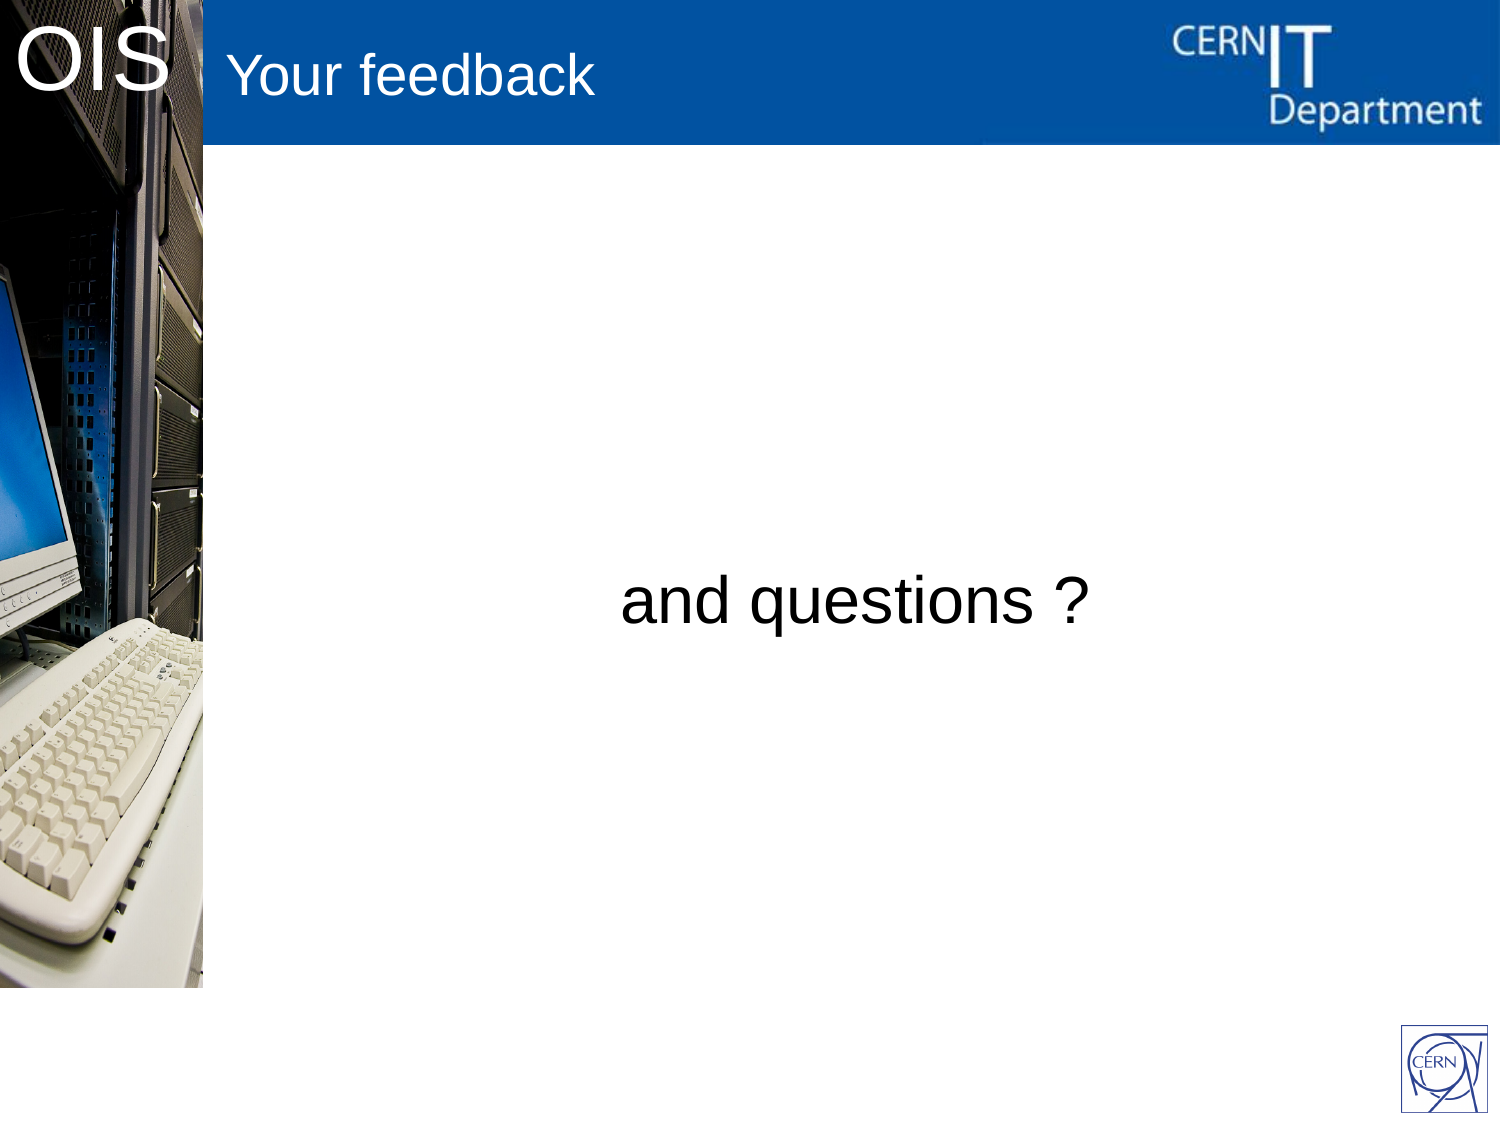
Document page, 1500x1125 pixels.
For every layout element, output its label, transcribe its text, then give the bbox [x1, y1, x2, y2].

picture [0, 0, 225, 988]
picture [1238, 0, 1500, 145]
picture [1401, 1025, 1488, 1113]
subtitle and questions ? [225, 187, 1463, 1013]
title Your feedback [225, 0, 1238, 151]
